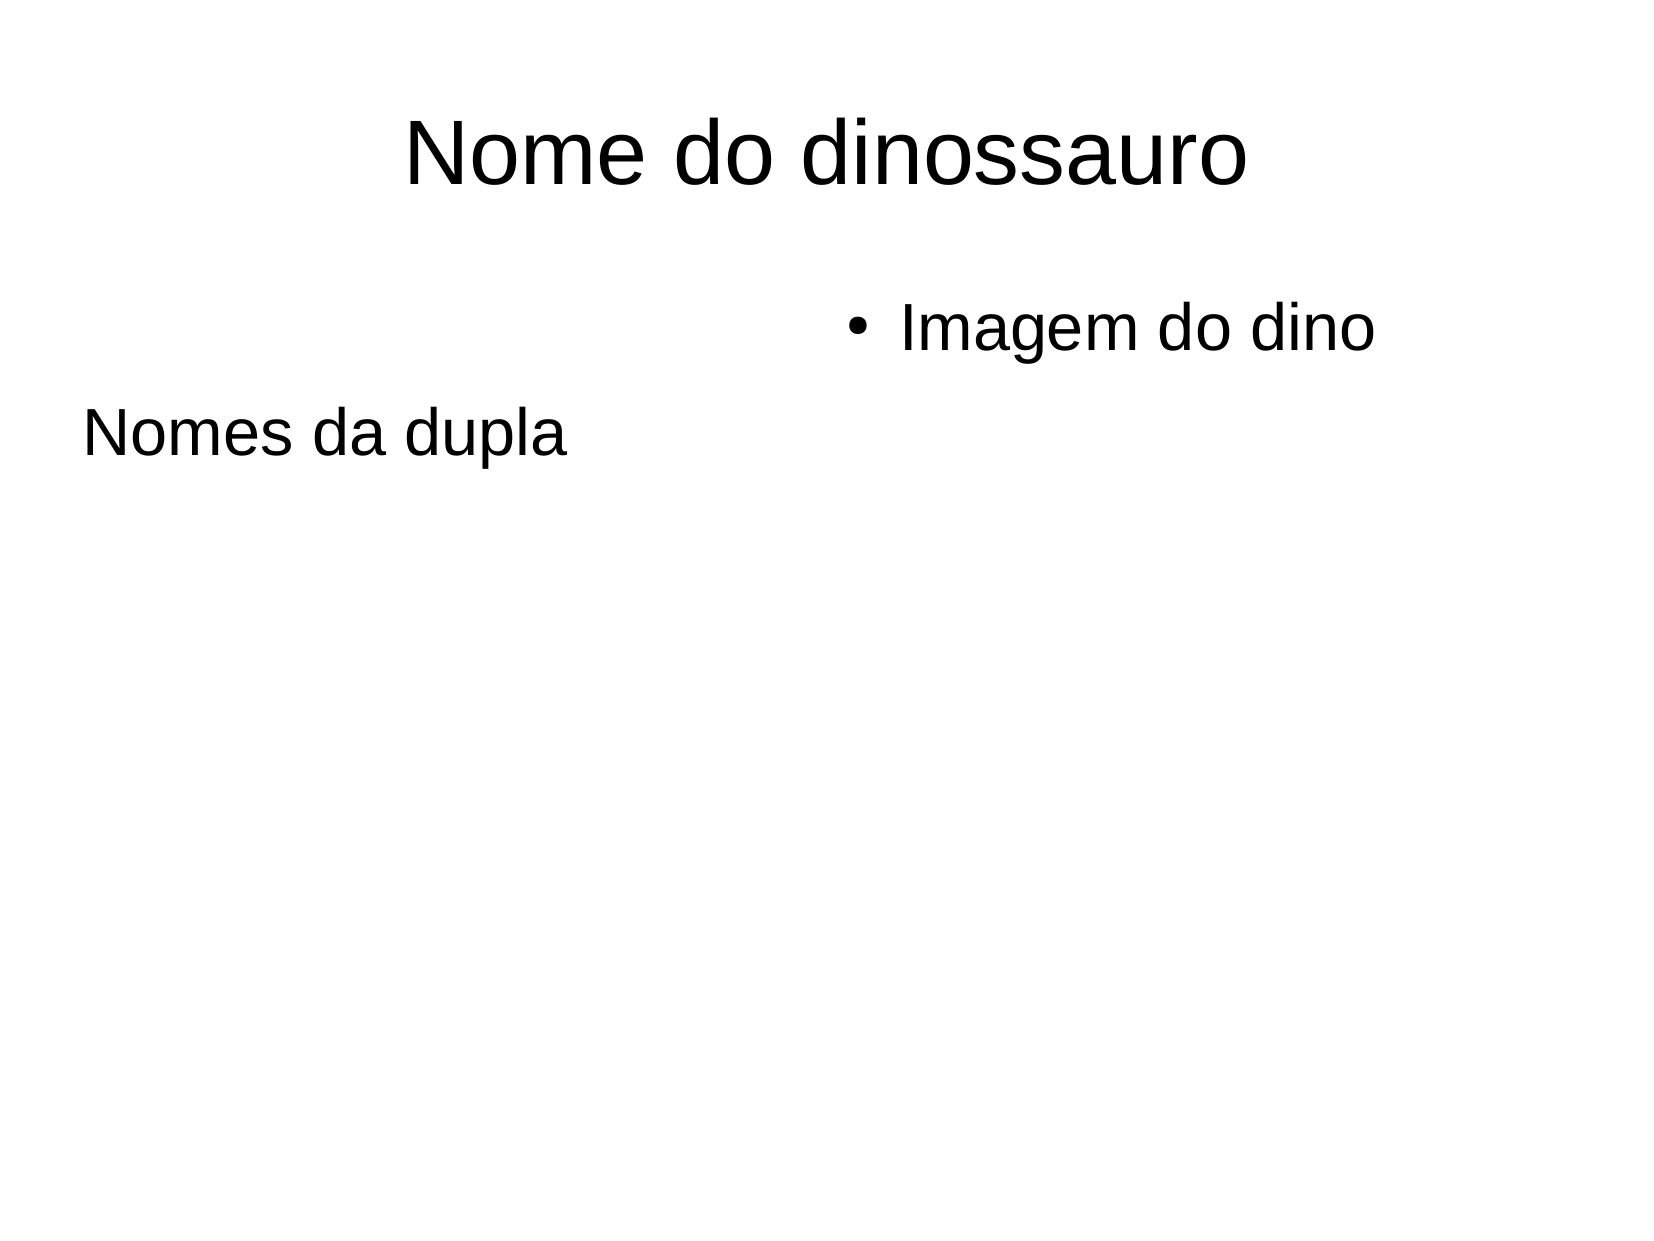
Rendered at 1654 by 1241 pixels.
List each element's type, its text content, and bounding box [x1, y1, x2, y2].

list Imagem do dino [828, 290, 1539, 1010]
title Nome do dinossauro [82, 49, 1571, 257]
list Nomes da dupla [82, 290, 793, 1010]
